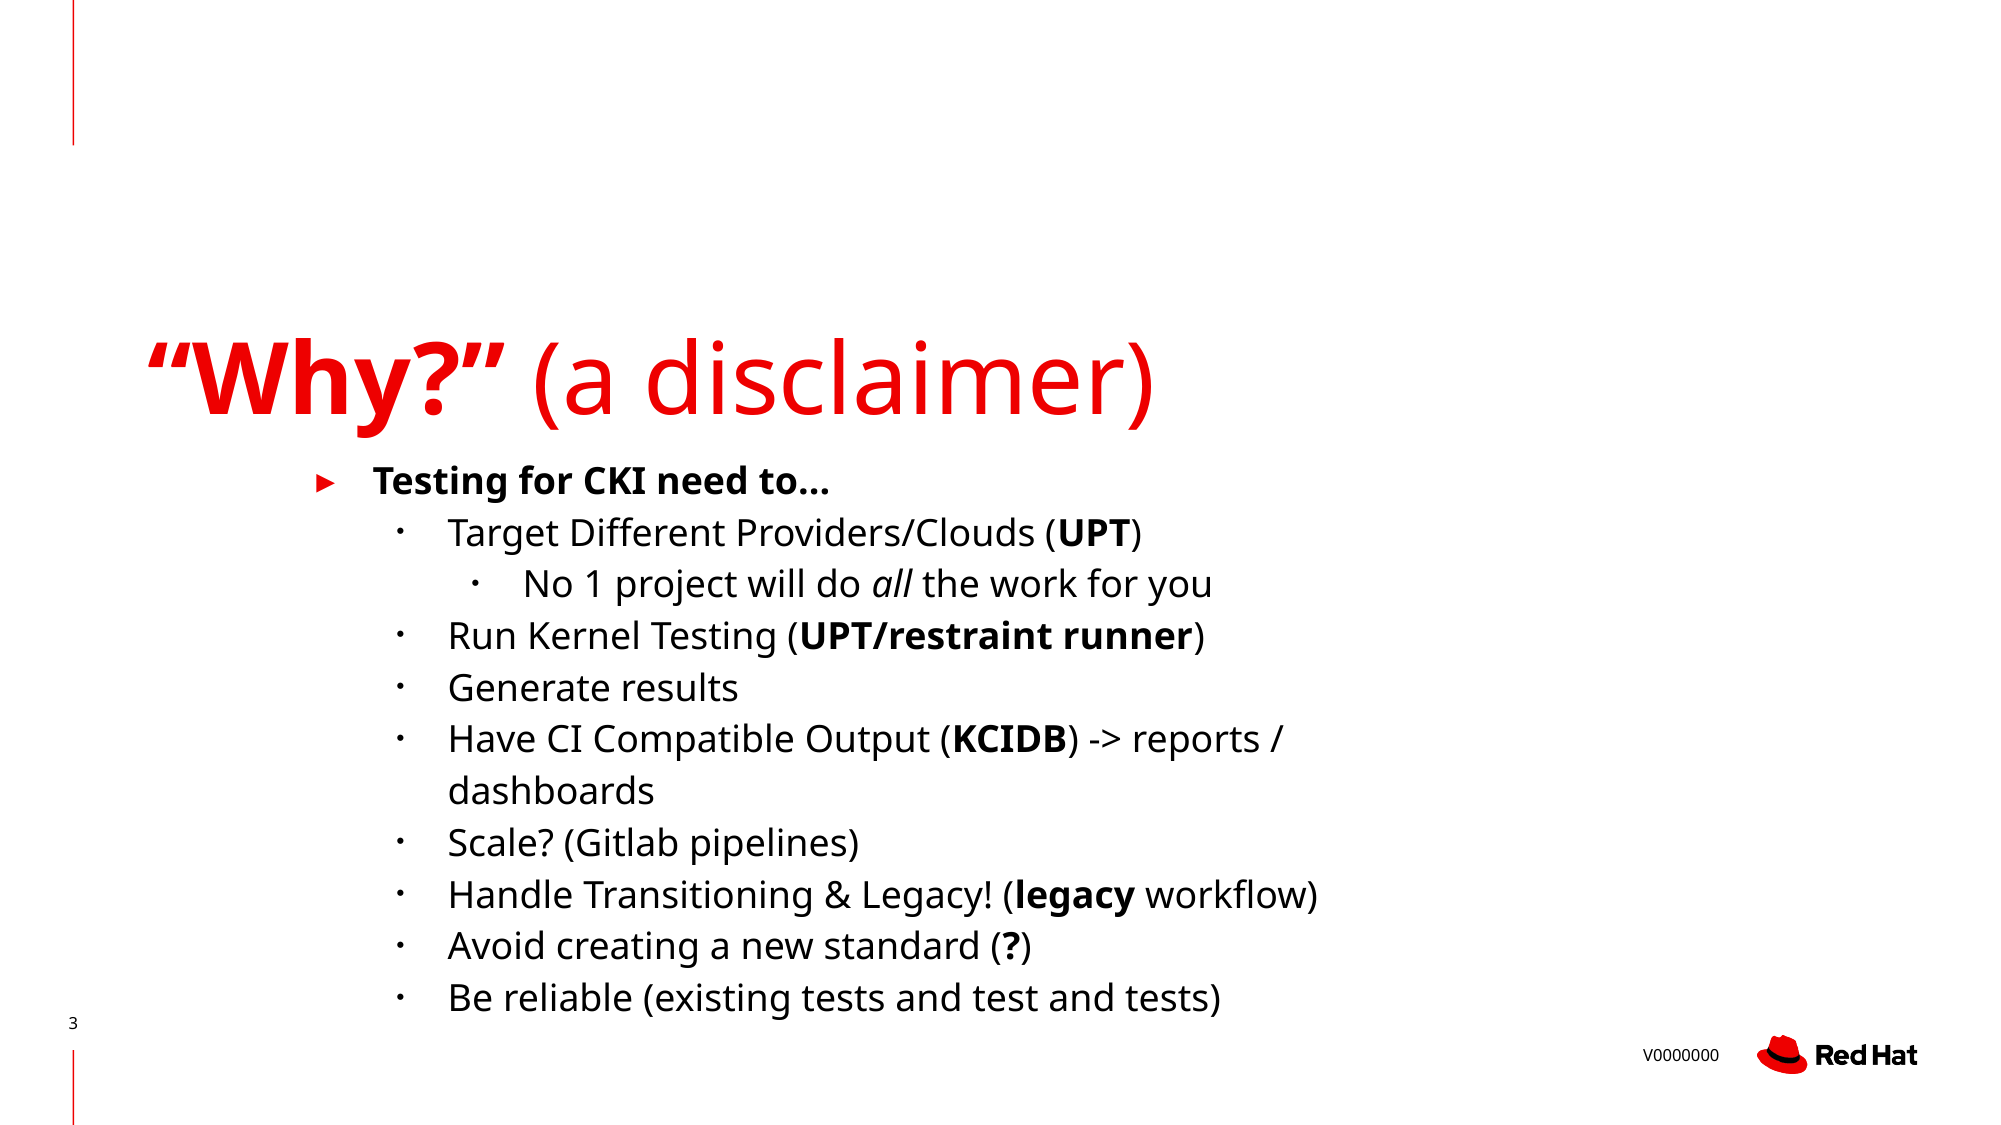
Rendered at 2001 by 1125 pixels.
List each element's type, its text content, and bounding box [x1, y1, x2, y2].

picture [1757, 1035, 1918, 1074]
slide_number <number> [13, 1012, 134, 1036]
title “Why?” (a disclaimer) [147, 195, 1534, 436]
list Testing for CKI need to... Target Different Providers/Clouds (UPT) No 1 project will do all the work for you Run Kernel Testing (UPT/restraint runner) Generate results Have CI Compatible Output (KCIDB) -> reports / dashboards Scale? (Gitlab pipelines) Handle Transitioning & Legacy! (legacy workflow) Avoid creating a new standard (?) Be reliable (existing tests and test and tests) [147, 435, 1493, 1012]
